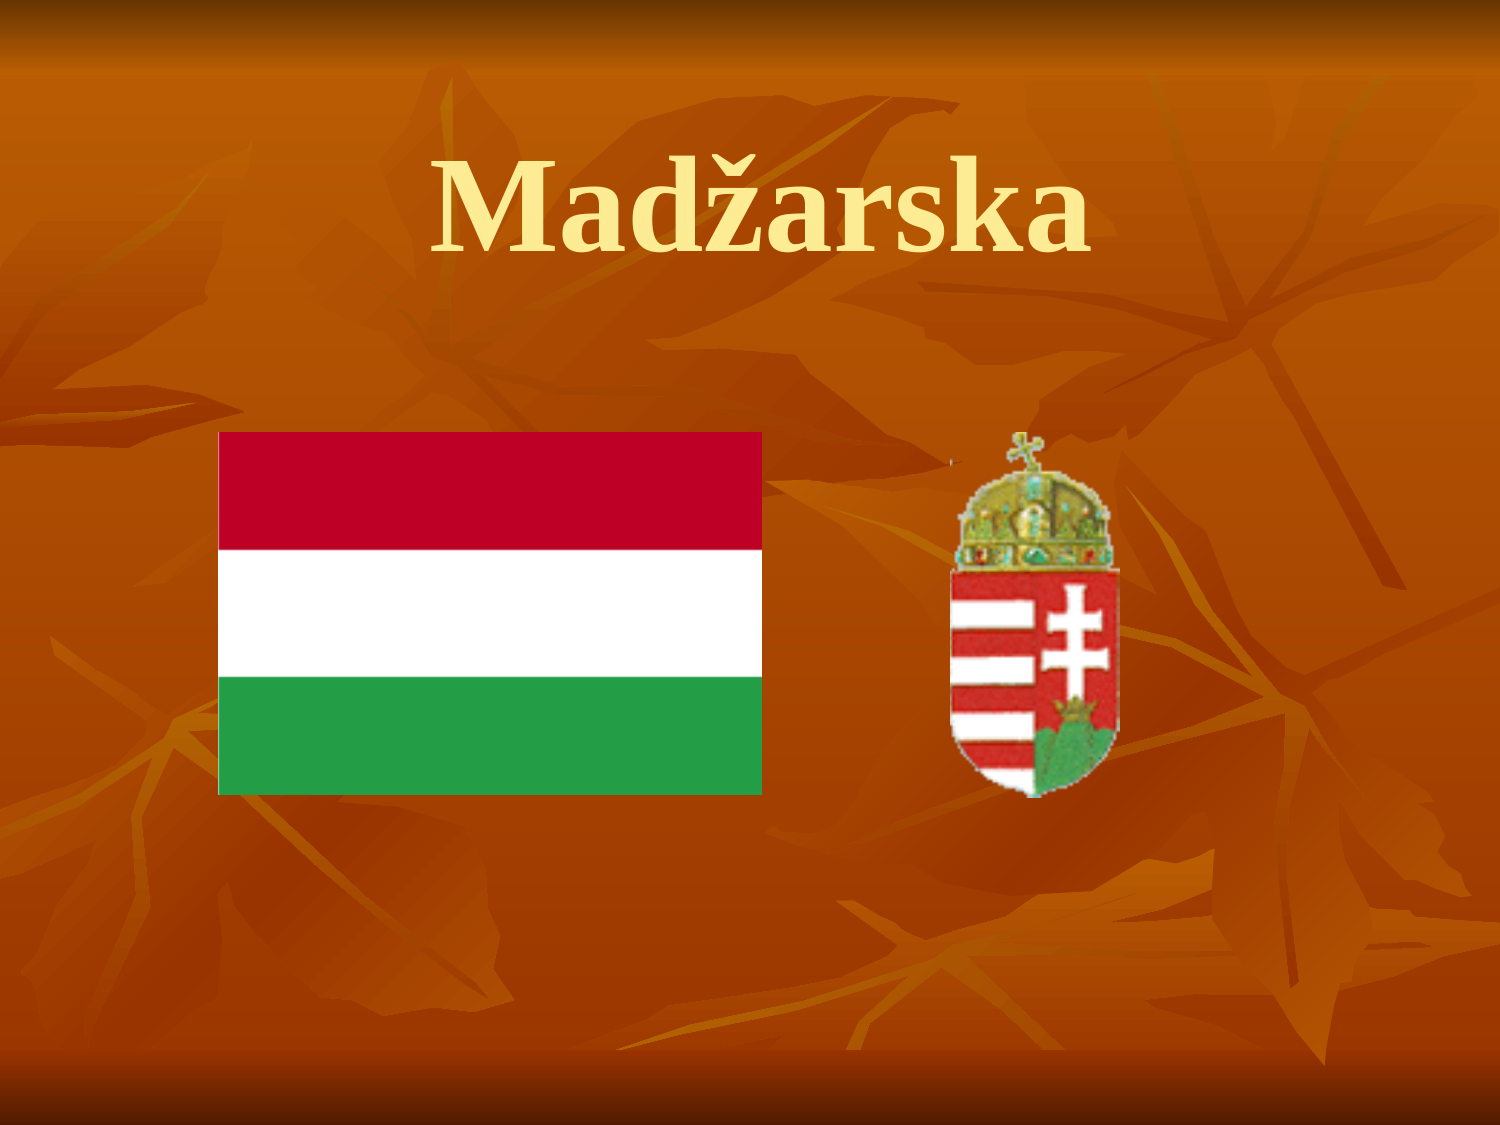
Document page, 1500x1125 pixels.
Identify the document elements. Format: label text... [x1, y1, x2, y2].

picture [218, 432, 762, 795]
picture [950, 432, 1120, 798]
title Madžarska [123, 42, 1399, 350]
